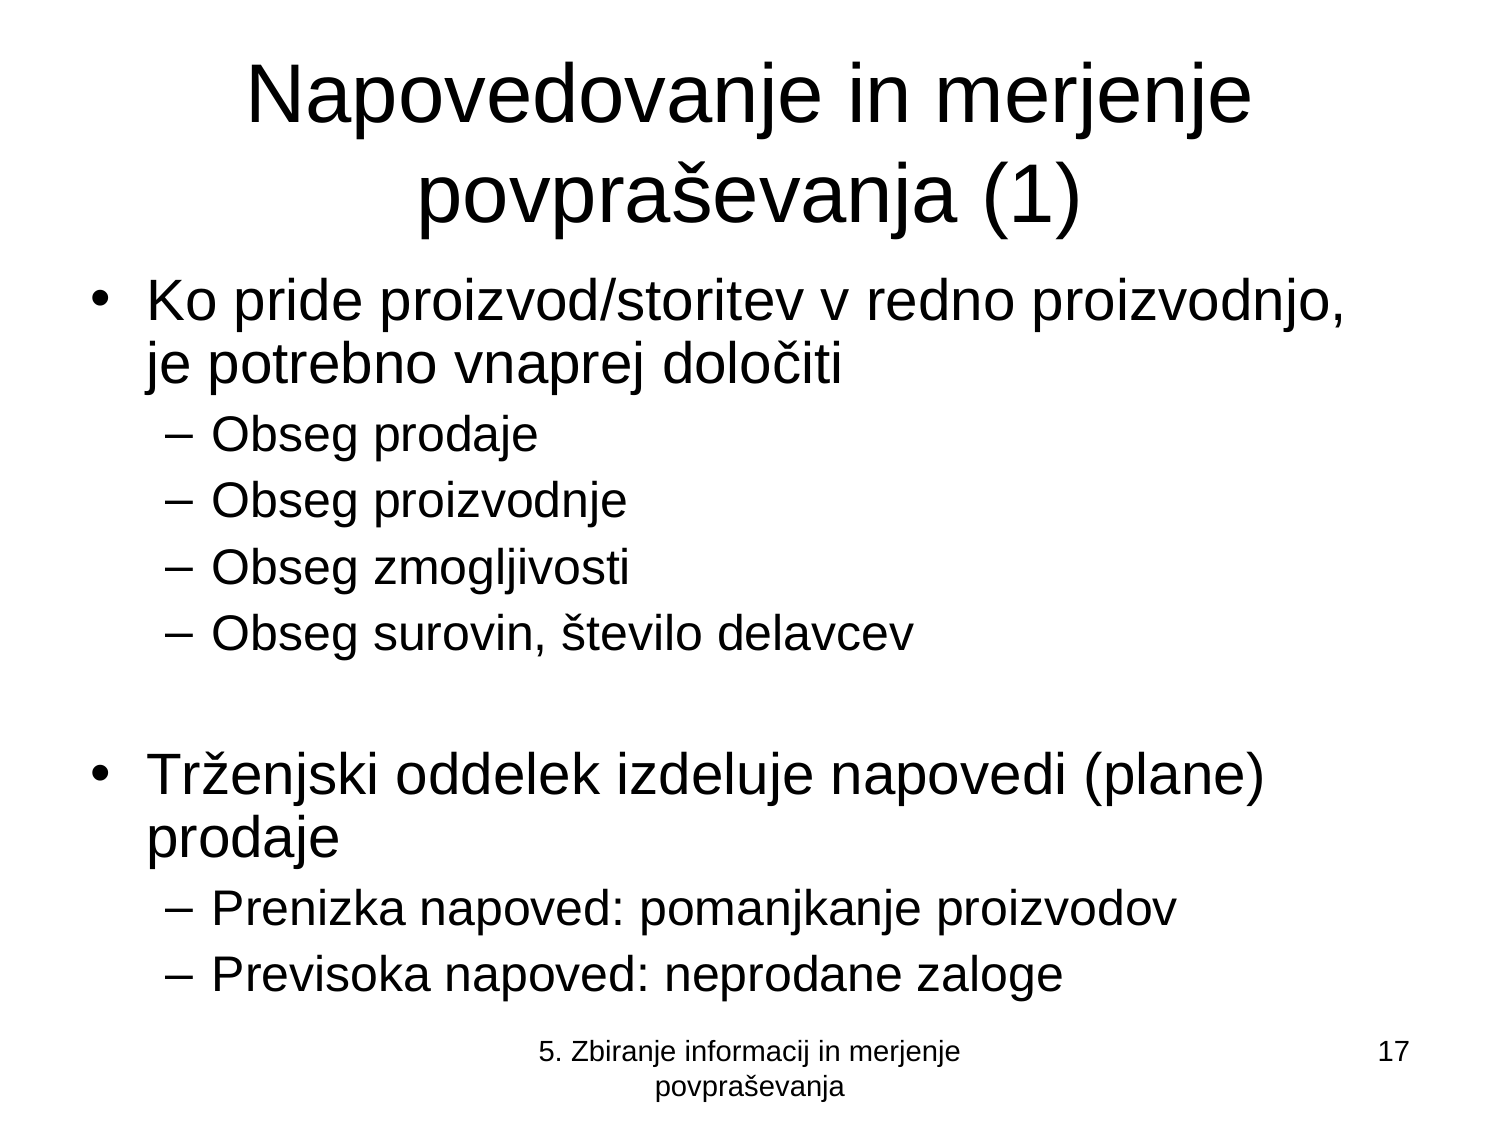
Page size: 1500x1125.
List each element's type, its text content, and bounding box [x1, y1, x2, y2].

title Napovedovanje in merjenje povpraševanja (1) [75, 31, 1426, 247]
text_box <number> [1074, 1024, 1426, 1103]
list Ko pride proizvod/storitev v redno proizvodnjo, je potrebno vnaprej določiti Obseg prodaje Obseg proizvodnje Obseg zmogljivosti Obseg surovin, število delavcev Trženjski oddelek izdeluje napovedi (plane) prodaje Prenizka napoved: pomanjkanje proizvodov Previsoka napoved: neprodane zaloge [75, 262, 1426, 1011]
text_box 5. Zbiranje informacij in merjenje povpraševanja [512, 1024, 988, 1103]
